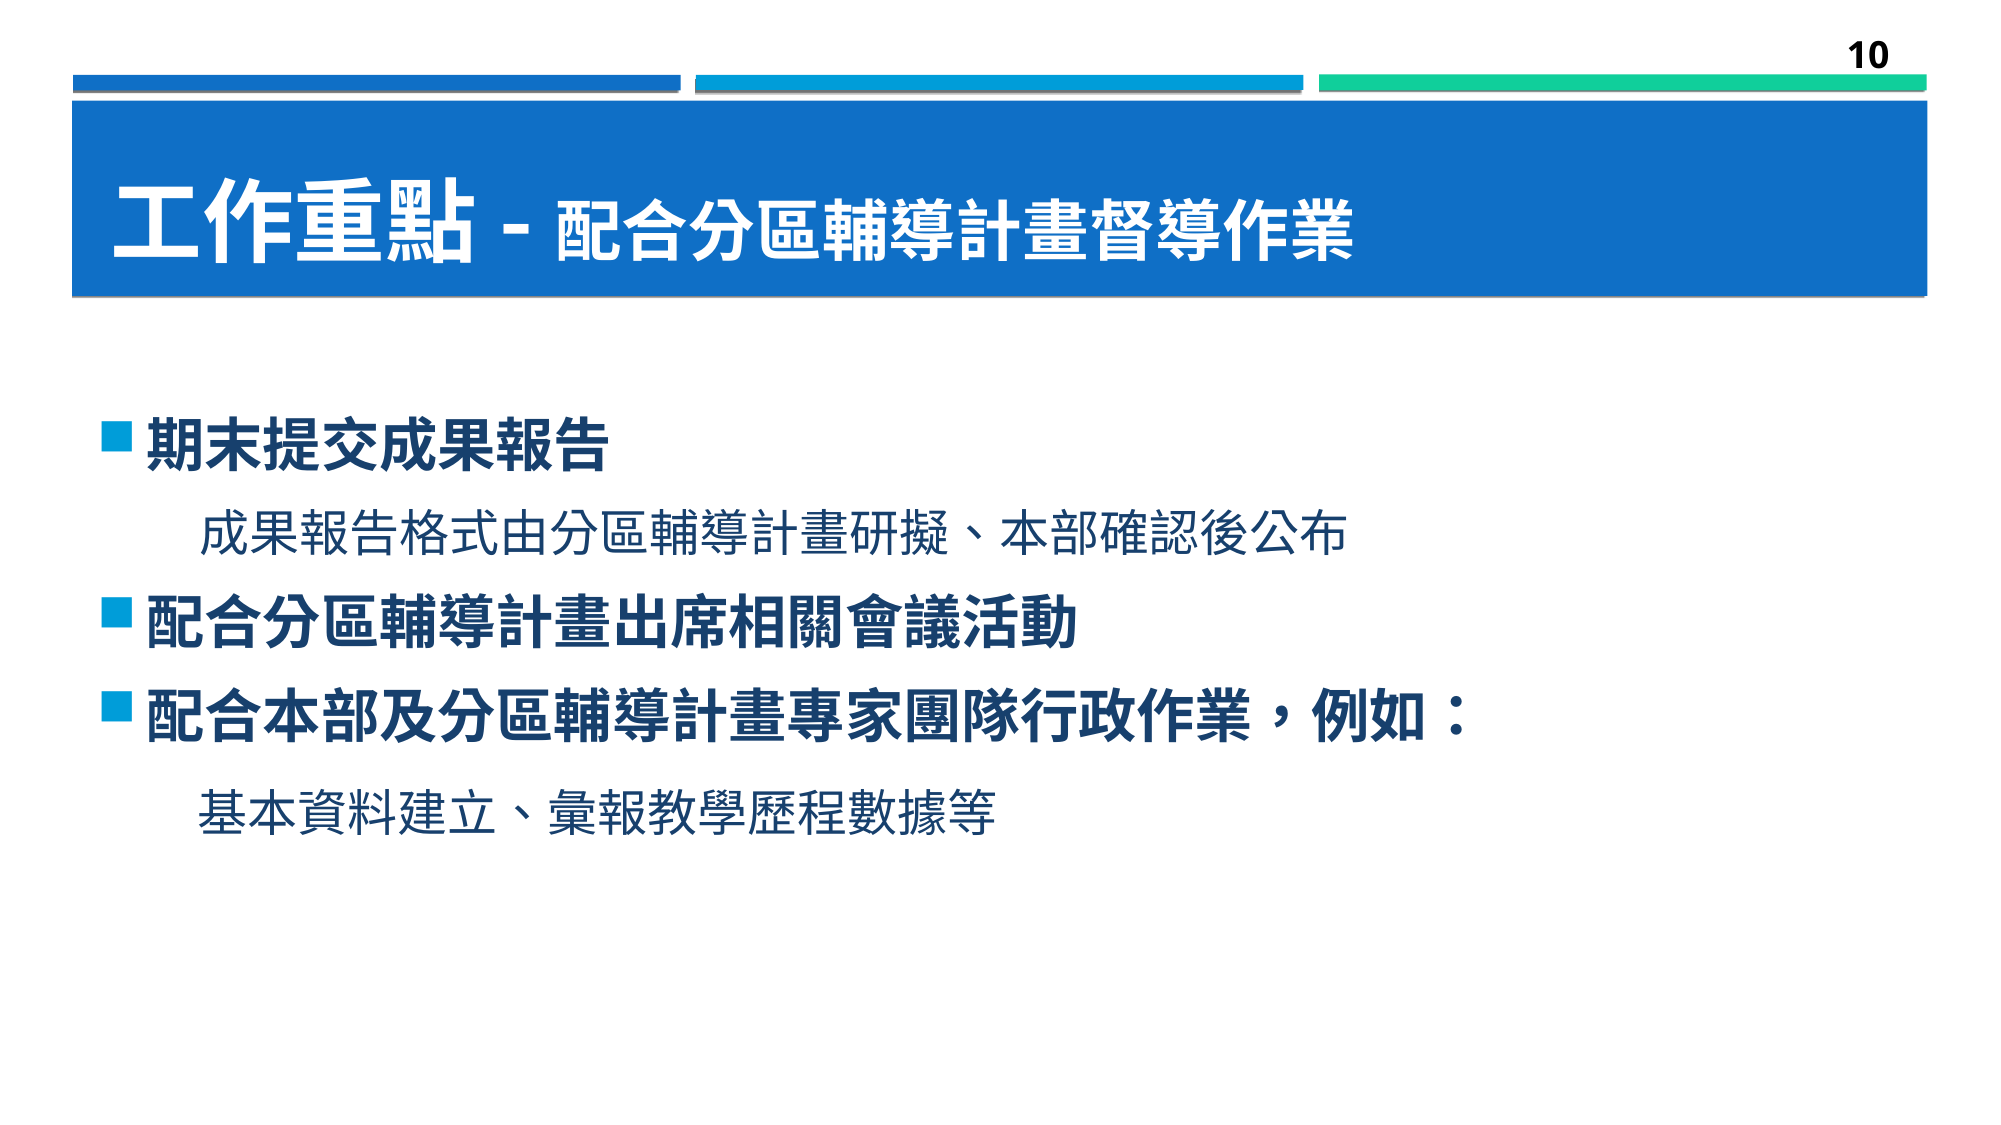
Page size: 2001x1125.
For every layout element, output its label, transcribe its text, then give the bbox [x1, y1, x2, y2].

title 工作重點-配合分區輔導計畫督導作業 [95, 115, 1905, 282]
list 期末提交成果報告 成果報告格式由分區輔導計畫研擬、本部確認後公布 配合分區輔導計畫出席相關會議活動 配合本部及分區輔導計畫專家團隊行政作業，例如： 基本資料建立、彙報教學歷程數據等 [81, 310, 1905, 942]
slide_number <編號> [1732, 26, 1905, 87]
